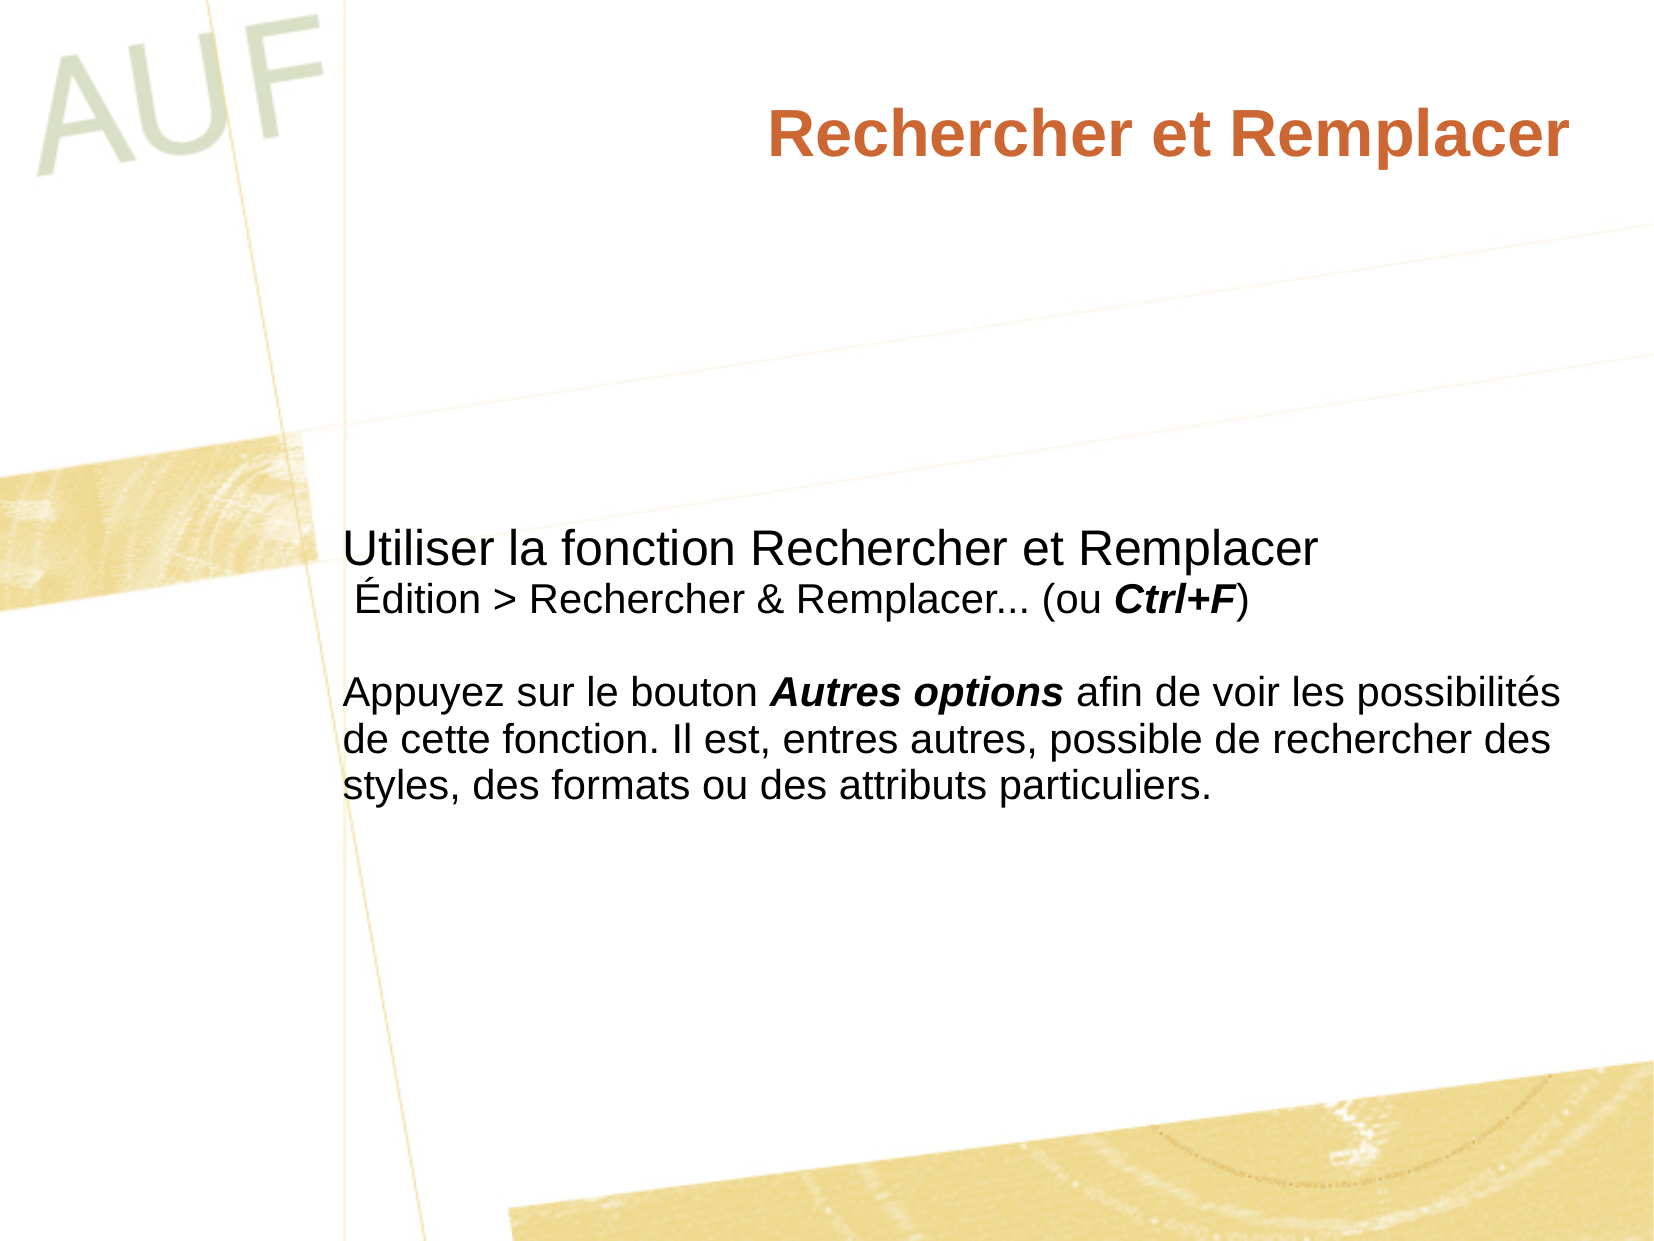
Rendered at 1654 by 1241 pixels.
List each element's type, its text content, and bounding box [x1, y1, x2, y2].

picture [0, 0, 1654, 1241]
title Rechercher et Remplacer [324, 59, 1571, 207]
subtitle Utiliser la fonction Rechercher et Remplacer Édition > Rechercher & Remplacer... (ou Ctrl+F) Appuyez sur le bouton Autres options afin de voir les possibilités de cette fonction. Il est, entres autres, possible de rechercher des styles, des formats ou des attributs particuliers. [324, 236, 1571, 1093]
